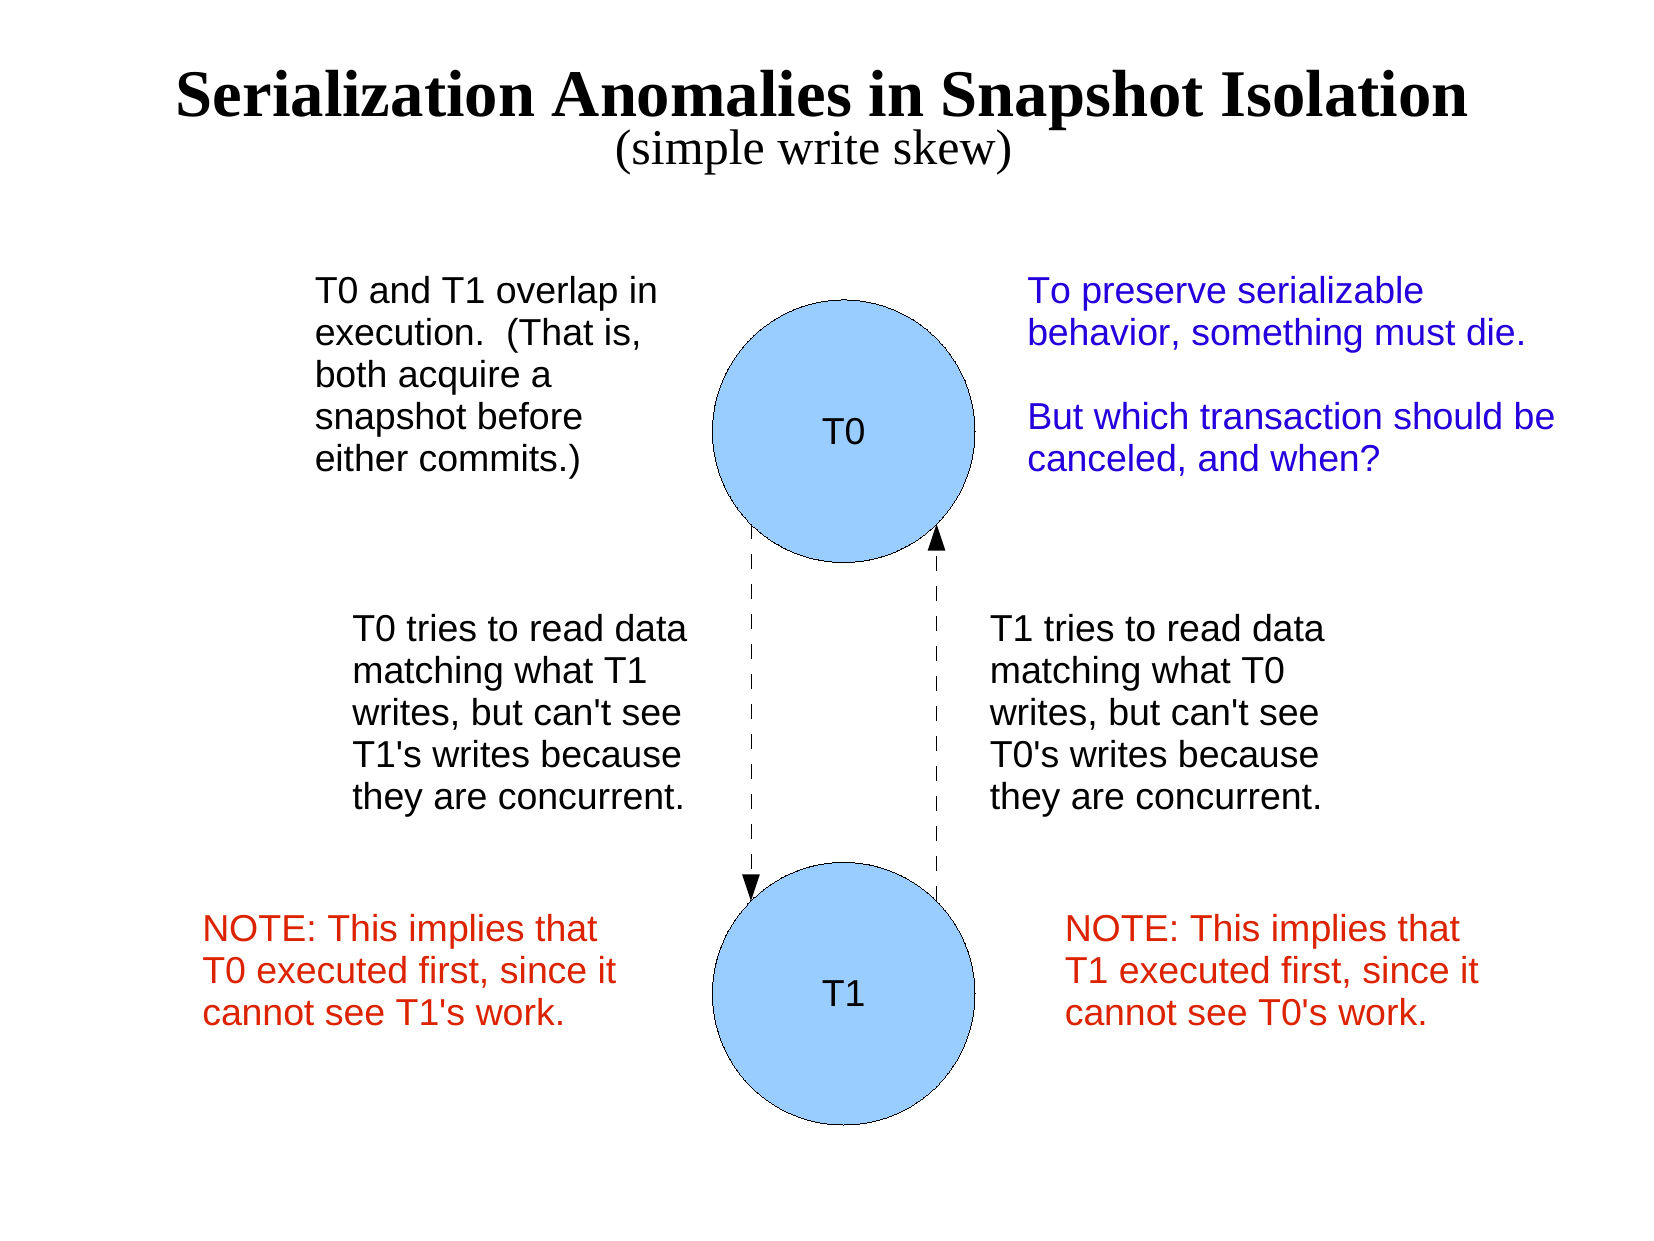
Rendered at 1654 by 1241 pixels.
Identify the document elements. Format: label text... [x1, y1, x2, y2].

text_box T0 and T1 overlap in execution. (That is, both acquire a snapshot before either commits.) [300, 262, 676, 488]
text_box NOTE: This implies that T0 executed first, since it cannot see T1's work. [187, 900, 638, 1041]
text_box (simple write skew) [600, 112, 1088, 188]
text_box T0 [712, 299, 976, 563]
title Serialization Anomalies in Snapshot Isolation [112, 37, 1535, 151]
text_box NOTE: This implies that T1 executed first, since it cannot see T0's work. [1050, 900, 1501, 1041]
text_box To preserve serializable behavior, something must die. But which transaction should be canceled, and when? [1012, 262, 1576, 488]
text_box T1 tries to read data matching what T0 writes, but can't see T0's writes because they are concurrent. [975, 600, 1351, 826]
text_box T0 tries to read data matching what T1 writes, but can't see T1's writes because they are concurrent. [337, 600, 713, 833]
text_box T1 [712, 862, 976, 1126]
